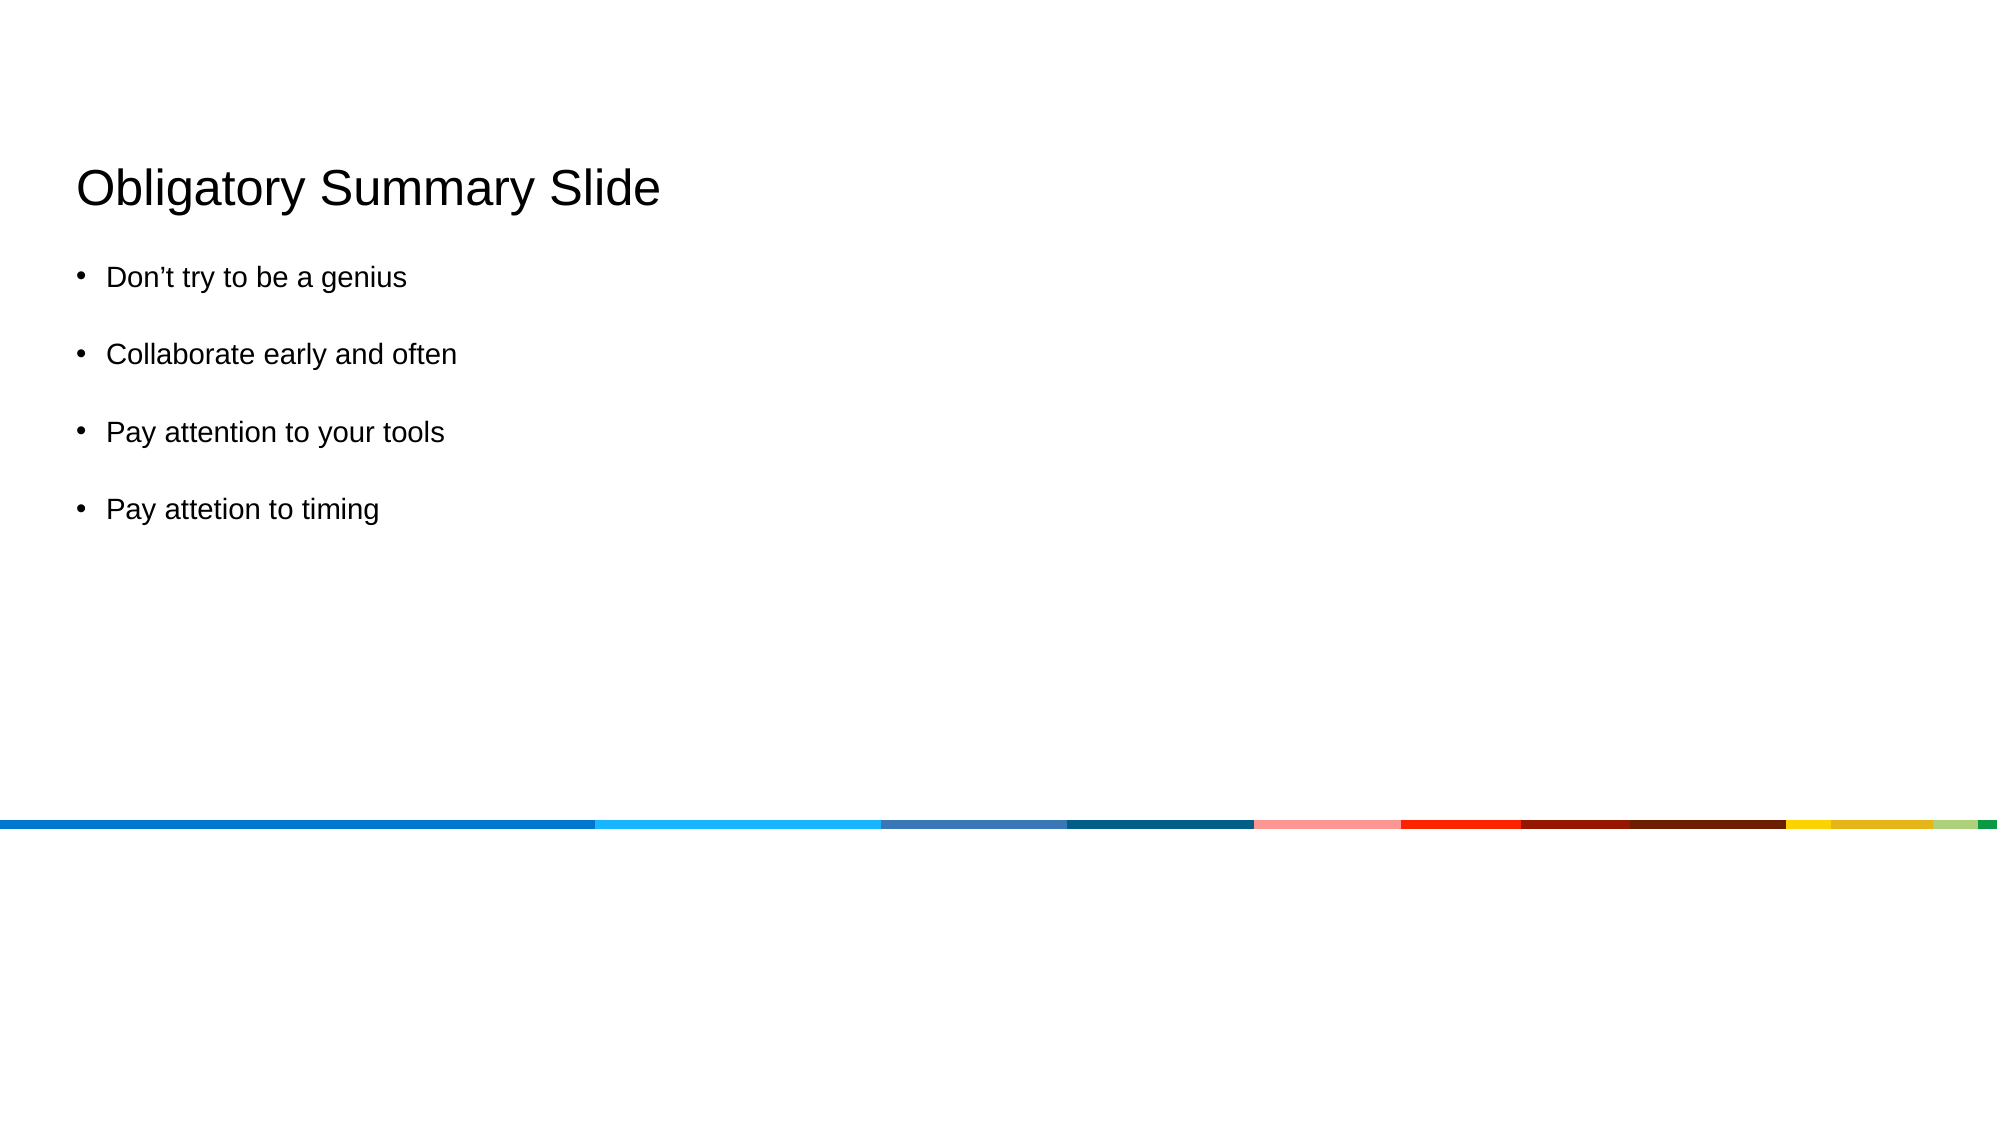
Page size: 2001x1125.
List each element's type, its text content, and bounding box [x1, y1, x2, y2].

text_box Obligatory Summary Slide Don’t try to be a genius Collaborate early and often Pay attention to your tools Pay attetion to timing [61, 68, 1787, 540]
text_box [0, 820, 1997, 829]
